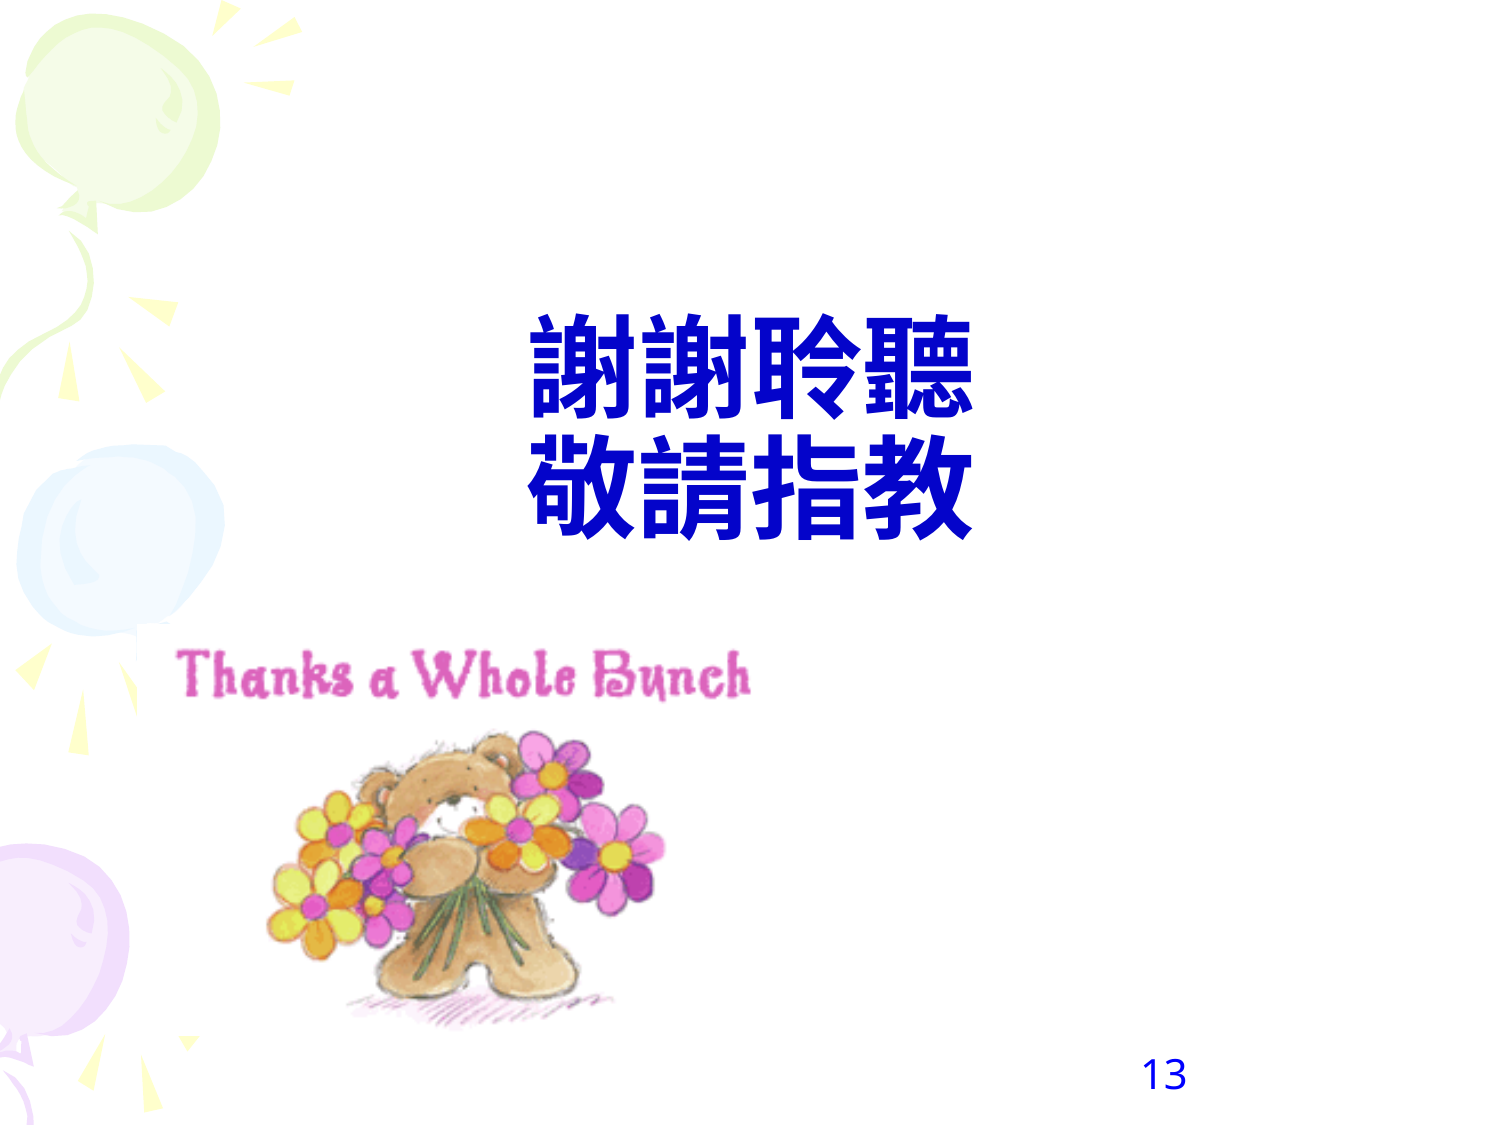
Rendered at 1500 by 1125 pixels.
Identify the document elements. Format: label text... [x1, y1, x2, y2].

picture [137, 624, 799, 1036]
title 謝謝聆聽 敬請指教 [412, 262, 1088, 605]
text_box 13 [1125, 1037, 1438, 1113]
